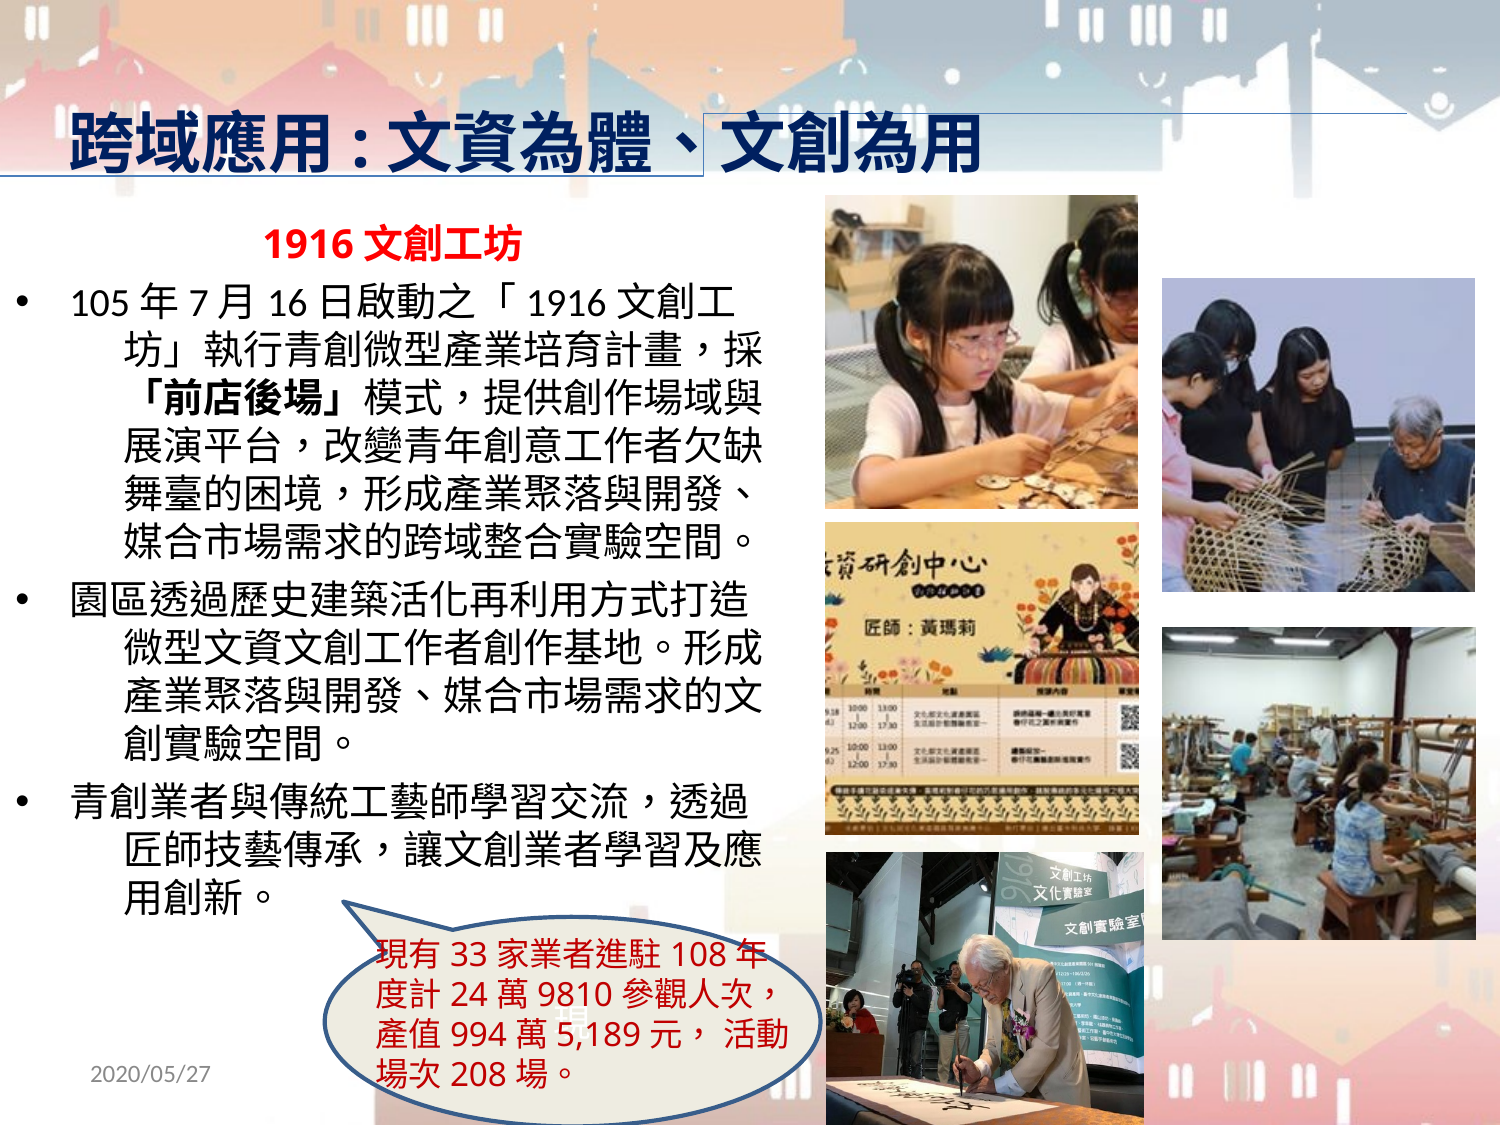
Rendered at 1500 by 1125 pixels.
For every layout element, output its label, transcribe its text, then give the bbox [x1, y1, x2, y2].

text_box 2020/05/27 [75, 1042, 360, 1103]
text_box 現有33家業者進駐108年度計24萬9810參觀人次，產值994萬5,189元， 活動場次208場。 [360, 925, 815, 1103]
text_box 跨域應用:文資為體、文創為用 [53, 93, 1164, 190]
text_box 現 [416, 1103, 729, 1125]
text_box 現 [815, 999, 821, 1044]
text_box 現 [476, 916, 669, 925]
picture [825, 522, 1139, 836]
picture [1162, 627, 1476, 940]
picture [826, 852, 1144, 1125]
text_box 現 [324, 967, 360, 1076]
text_box 18 [1144, 1042, 1426, 1103]
picture [1140, 991, 1144, 1046]
list 1916文創工坊 105年7月16日啟動之「1916文創工坊」執行青創微型產業培育計畫，採「前店後場」模式，提供創作場域與展演平台，改變青年創意工作者欠缺舞臺的困境，形成產業聚落與開發、媒合市場需求的跨域整合實驗空間。 園區透過歷史建築活化再利用方式打造微型文資文創工作者創作基地。形成產業聚落與開發、媒合市場需求的文創實驗空間。 青創業者與傳統工藝師學習交流，透過匠師技藝傳承，讓文創業者學習及應用創新。 [0, 210, 786, 954]
picture [1162, 279, 1475, 592]
text_box 現 [343, 901, 434, 925]
picture [825, 196, 1138, 509]
